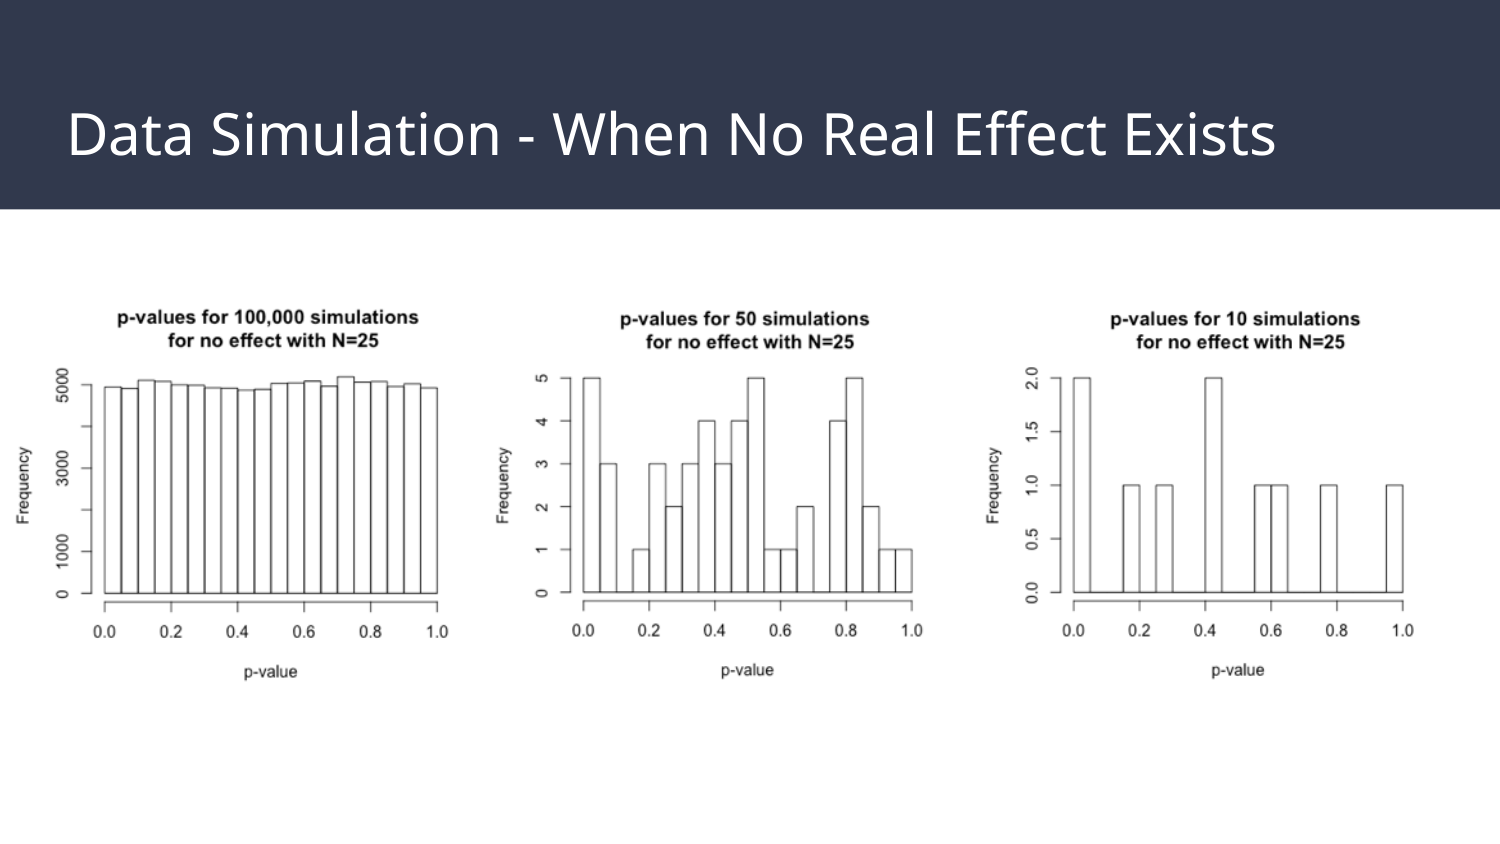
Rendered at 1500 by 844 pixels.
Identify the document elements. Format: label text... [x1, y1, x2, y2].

picture [981, 290, 1457, 700]
title Data Simulation - When No Real Effect Exists [51, 82, 1449, 185]
picture [11, 288, 966, 702]
